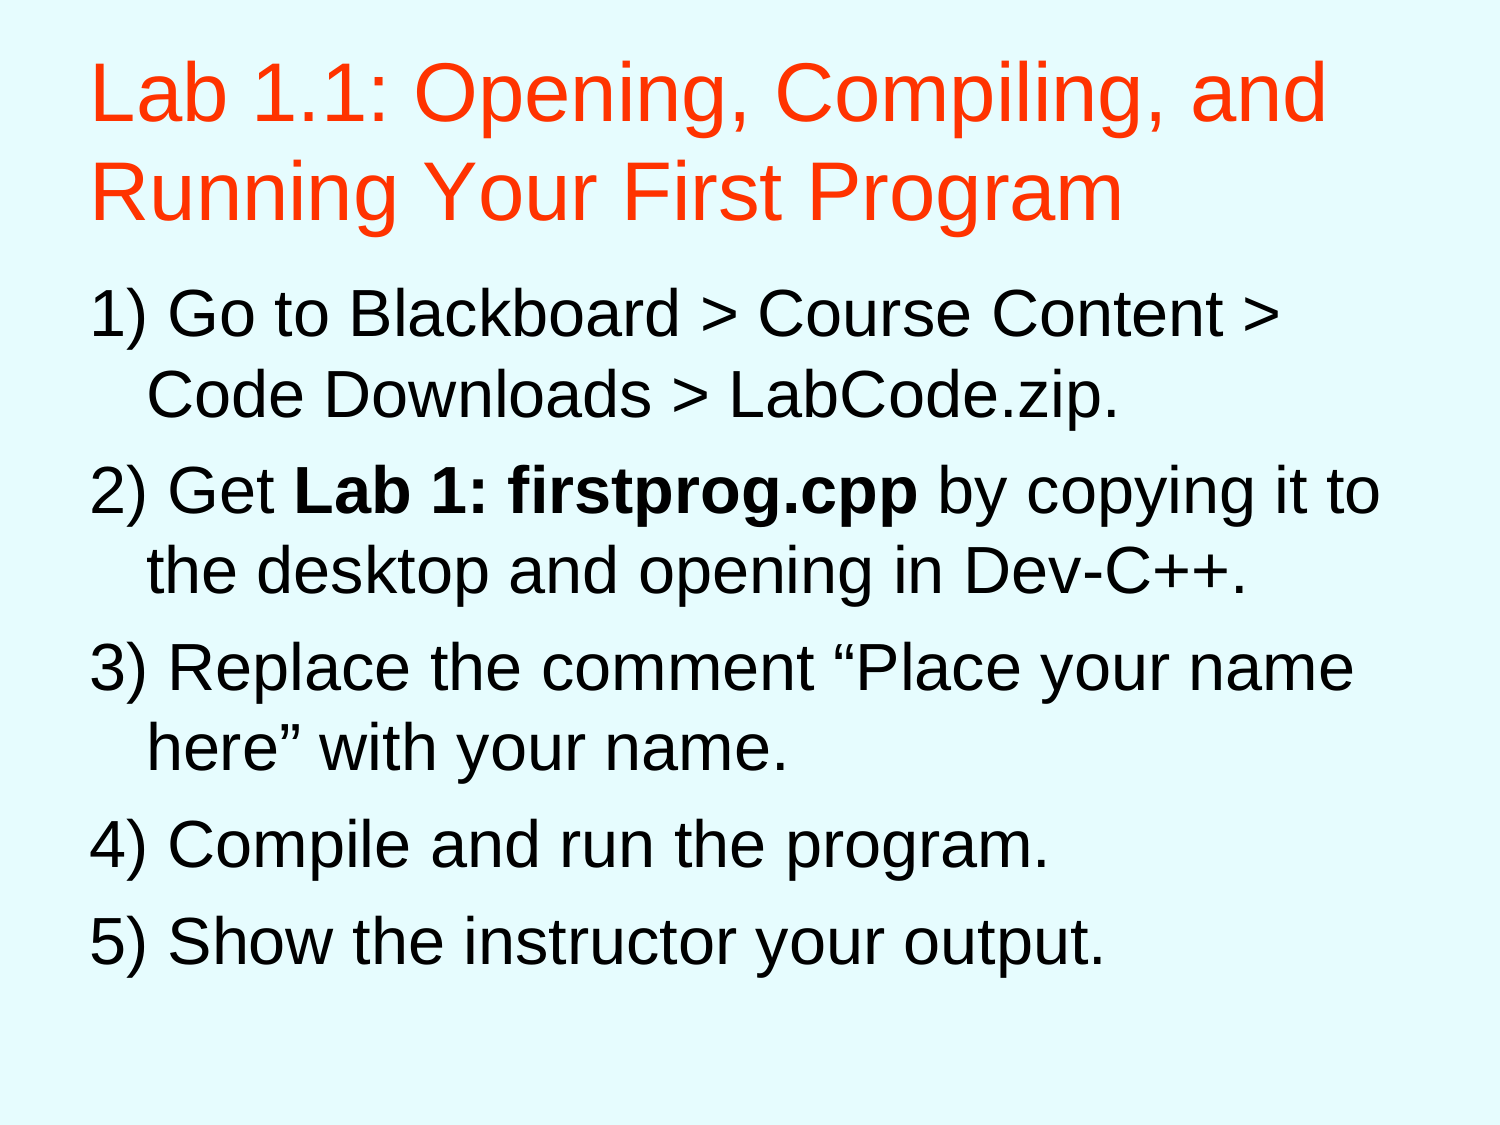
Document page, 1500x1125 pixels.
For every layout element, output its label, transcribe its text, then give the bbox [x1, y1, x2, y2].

title Lab 1.1: Opening, Compiling, and Running Your First Program [75, 29, 1423, 246]
list Go to Blackboard > Course Content > Code Downloads > LabCode.zip. Get Lab 1: firstprog.cpp by copying it to the desktop and opening in Dev-C++. Replace the comment “Place your name here” with your name. Compile and run the program. Show the instructor your output. [75, 262, 1423, 1003]
